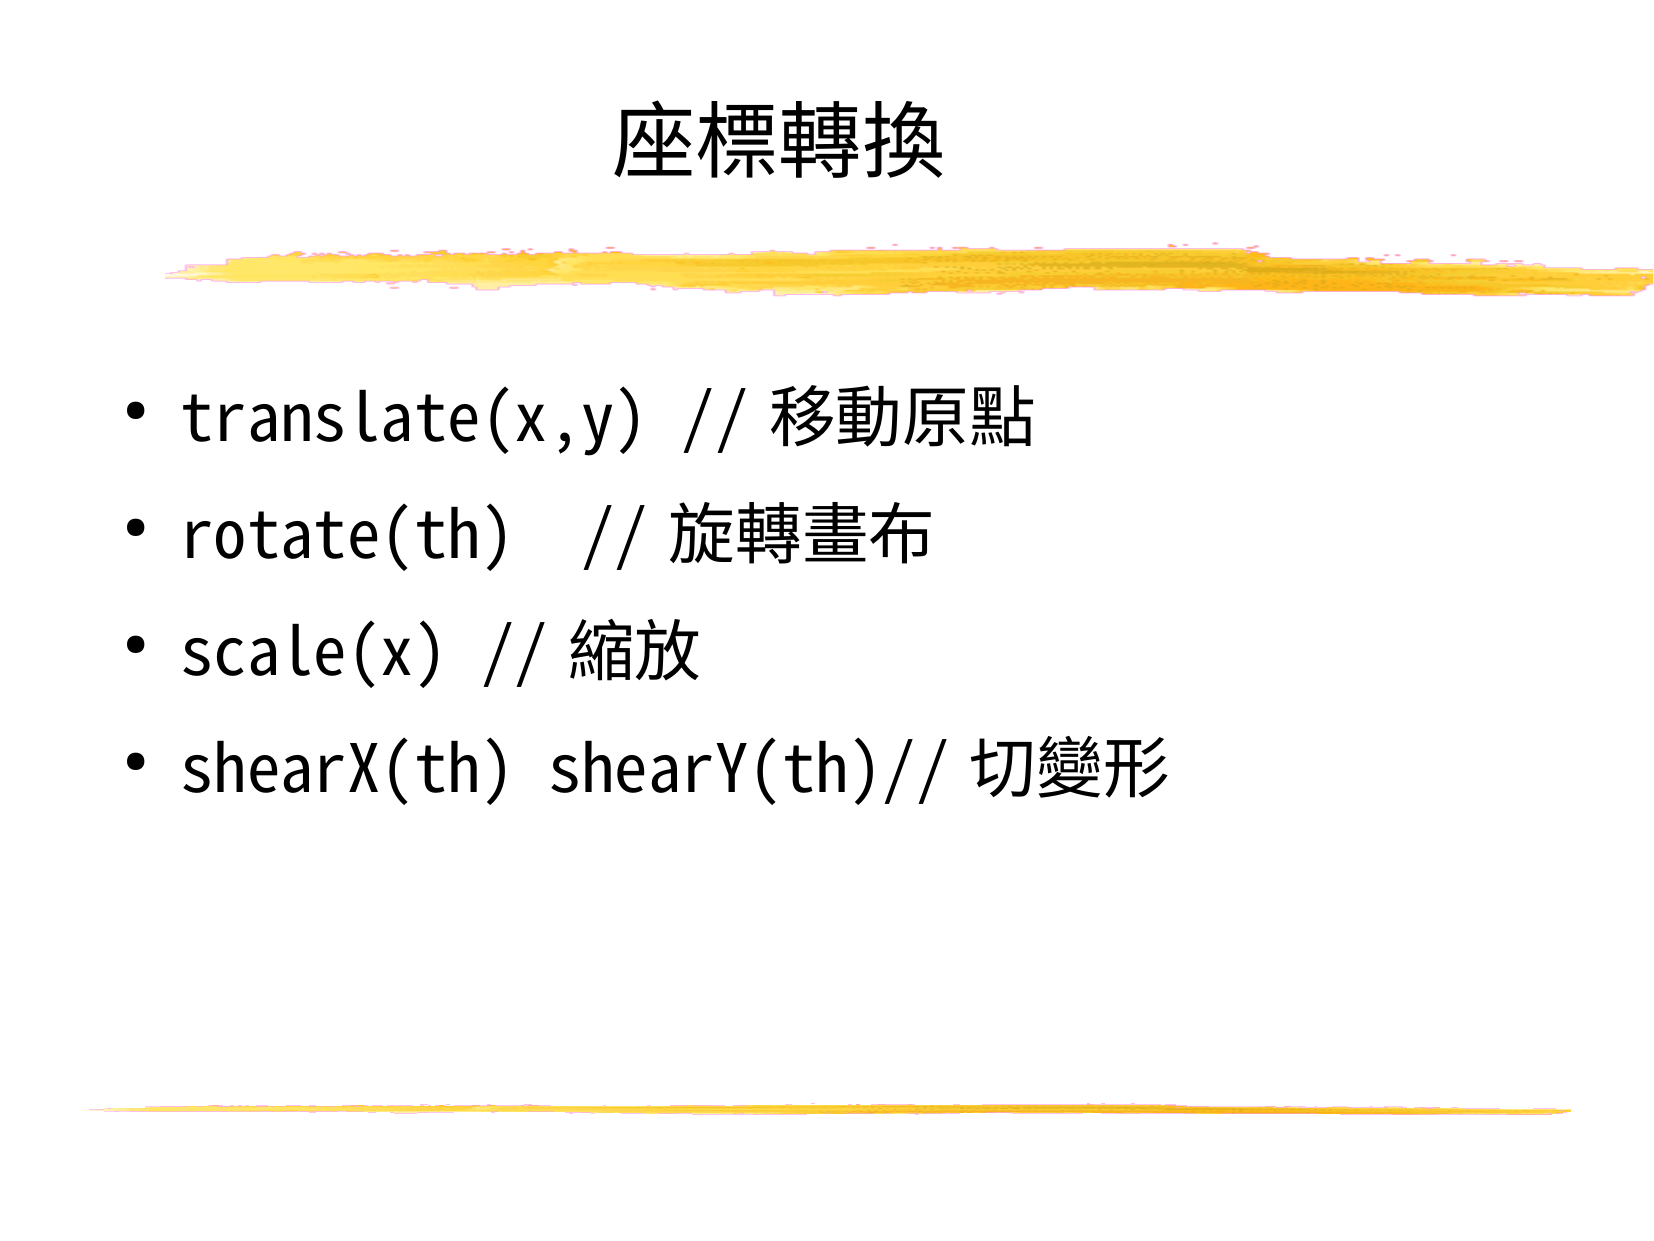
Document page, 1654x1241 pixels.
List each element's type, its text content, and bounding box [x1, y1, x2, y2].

picture [165, 237, 1654, 308]
picture [82, 1102, 1571, 1117]
list translate(x,y) //移動原點 rotate(th) //旋轉畫布 scale(x) //縮放 shearX(th) shearY(th)//切變形 [124, 358, 1530, 1103]
title 座標轉換 [76, 28, 1482, 235]
